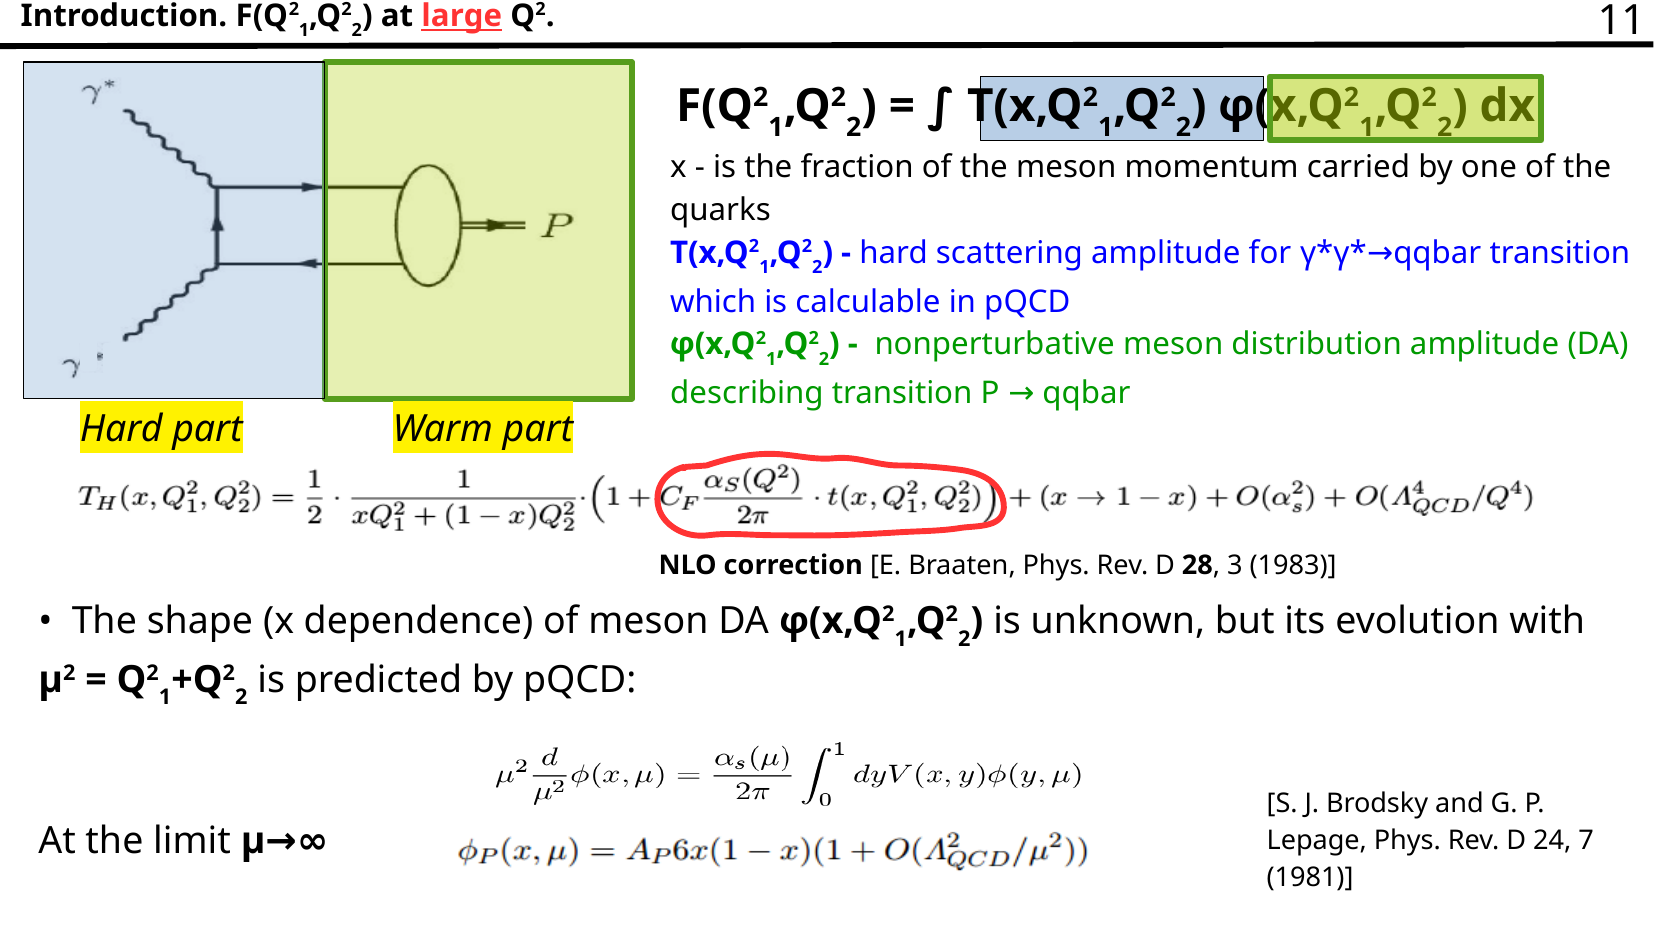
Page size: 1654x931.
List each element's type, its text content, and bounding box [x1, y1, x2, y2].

text_box [S. J. Brodsky and G. P. Lepage, Phys. Rev. D 24, 7 (1981)] [1251, 776, 1642, 900]
text_box Warm part [377, 394, 733, 453]
picture [661, 457, 1000, 532]
text_box • The shape (x dependence) of meson DA φ(x,Q21,Q22) is unknown, but its evolution with μ2 = Q21+Q22 is predicted by pQCD: At the limit μ→∞ [23, 586, 1632, 881]
text_box Introduction. F(Q21,Q22) at large Q2. [5, 48, 1317, 52]
text_box NLO correction [E. Braaten, Phys. Rev. D 28, 3 (1983)] [643, 538, 1501, 593]
text_box F(Q21,Q22) = ∫ T(x,Q21,Q22) φ(x,Q21,Q22) dx [661, 64, 1654, 136]
picture [484, 738, 1087, 810]
picture [804, 453, 1539, 537]
text_box Hard part [64, 394, 377, 460]
text_box [1269, 76, 1542, 136]
picture [70, 453, 738, 537]
text_box Introduction. F(Q21,Q22) at large Q2. [5, 0, 1317, 43]
picture [448, 820, 1099, 888]
text_box 11 [1582, 0, 1654, 54]
text_box [23, 62, 632, 399]
text_box x - is the fraction of the meson momentum carried by one of the quarks T(x,Q21,Q22) - hard scattering amplitude for γ*γ*→qqbar transition which is calculable in pQCD φ(x,Q21,Q22) - nonperturbative meson distribution amplitude (DA) describing transition P → qqbar [655, 136, 1654, 511]
